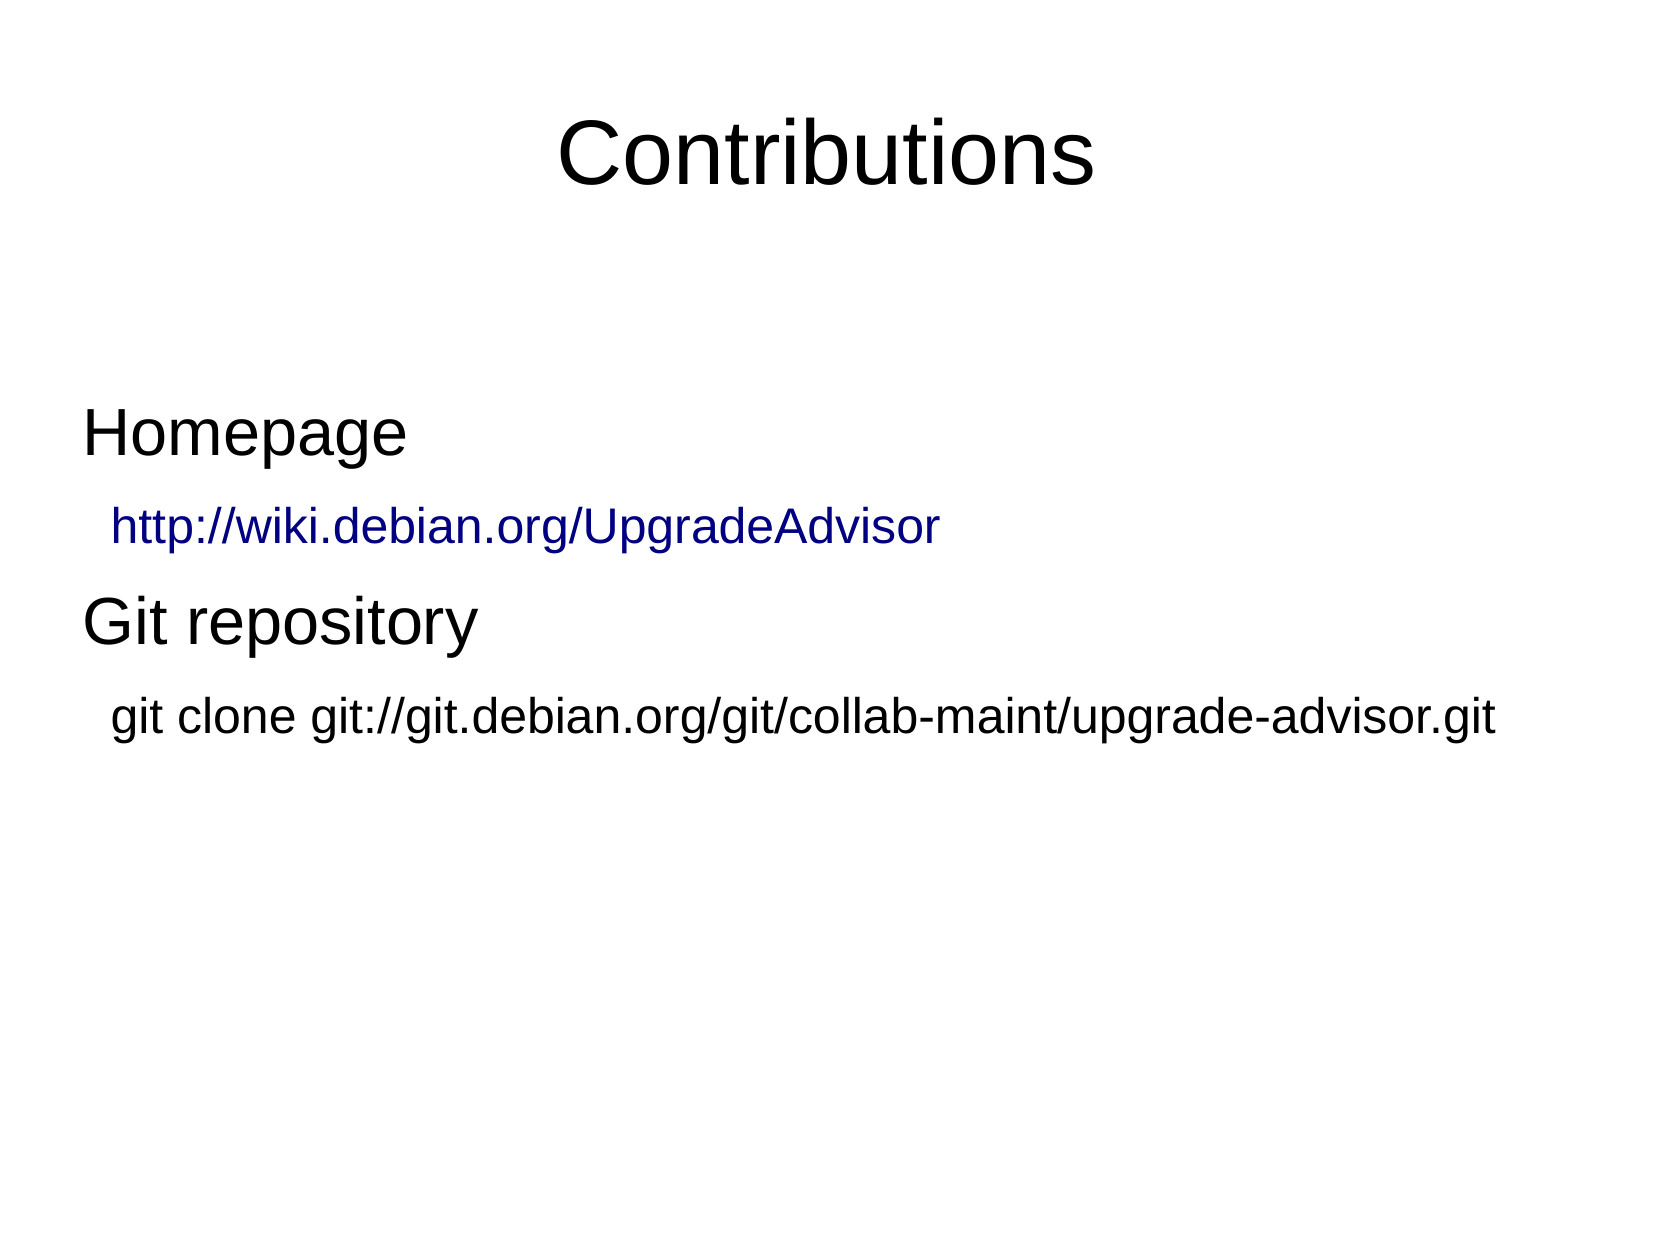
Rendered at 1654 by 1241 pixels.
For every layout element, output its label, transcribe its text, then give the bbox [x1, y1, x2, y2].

title Contributions [82, 56, 1571, 250]
list Homepage http://wiki.debian.org/UpgradeAdvisor Git repository git clone git://git.debian.org/git/collab-maint/upgrade-advisor.git [82, 290, 1571, 1109]
